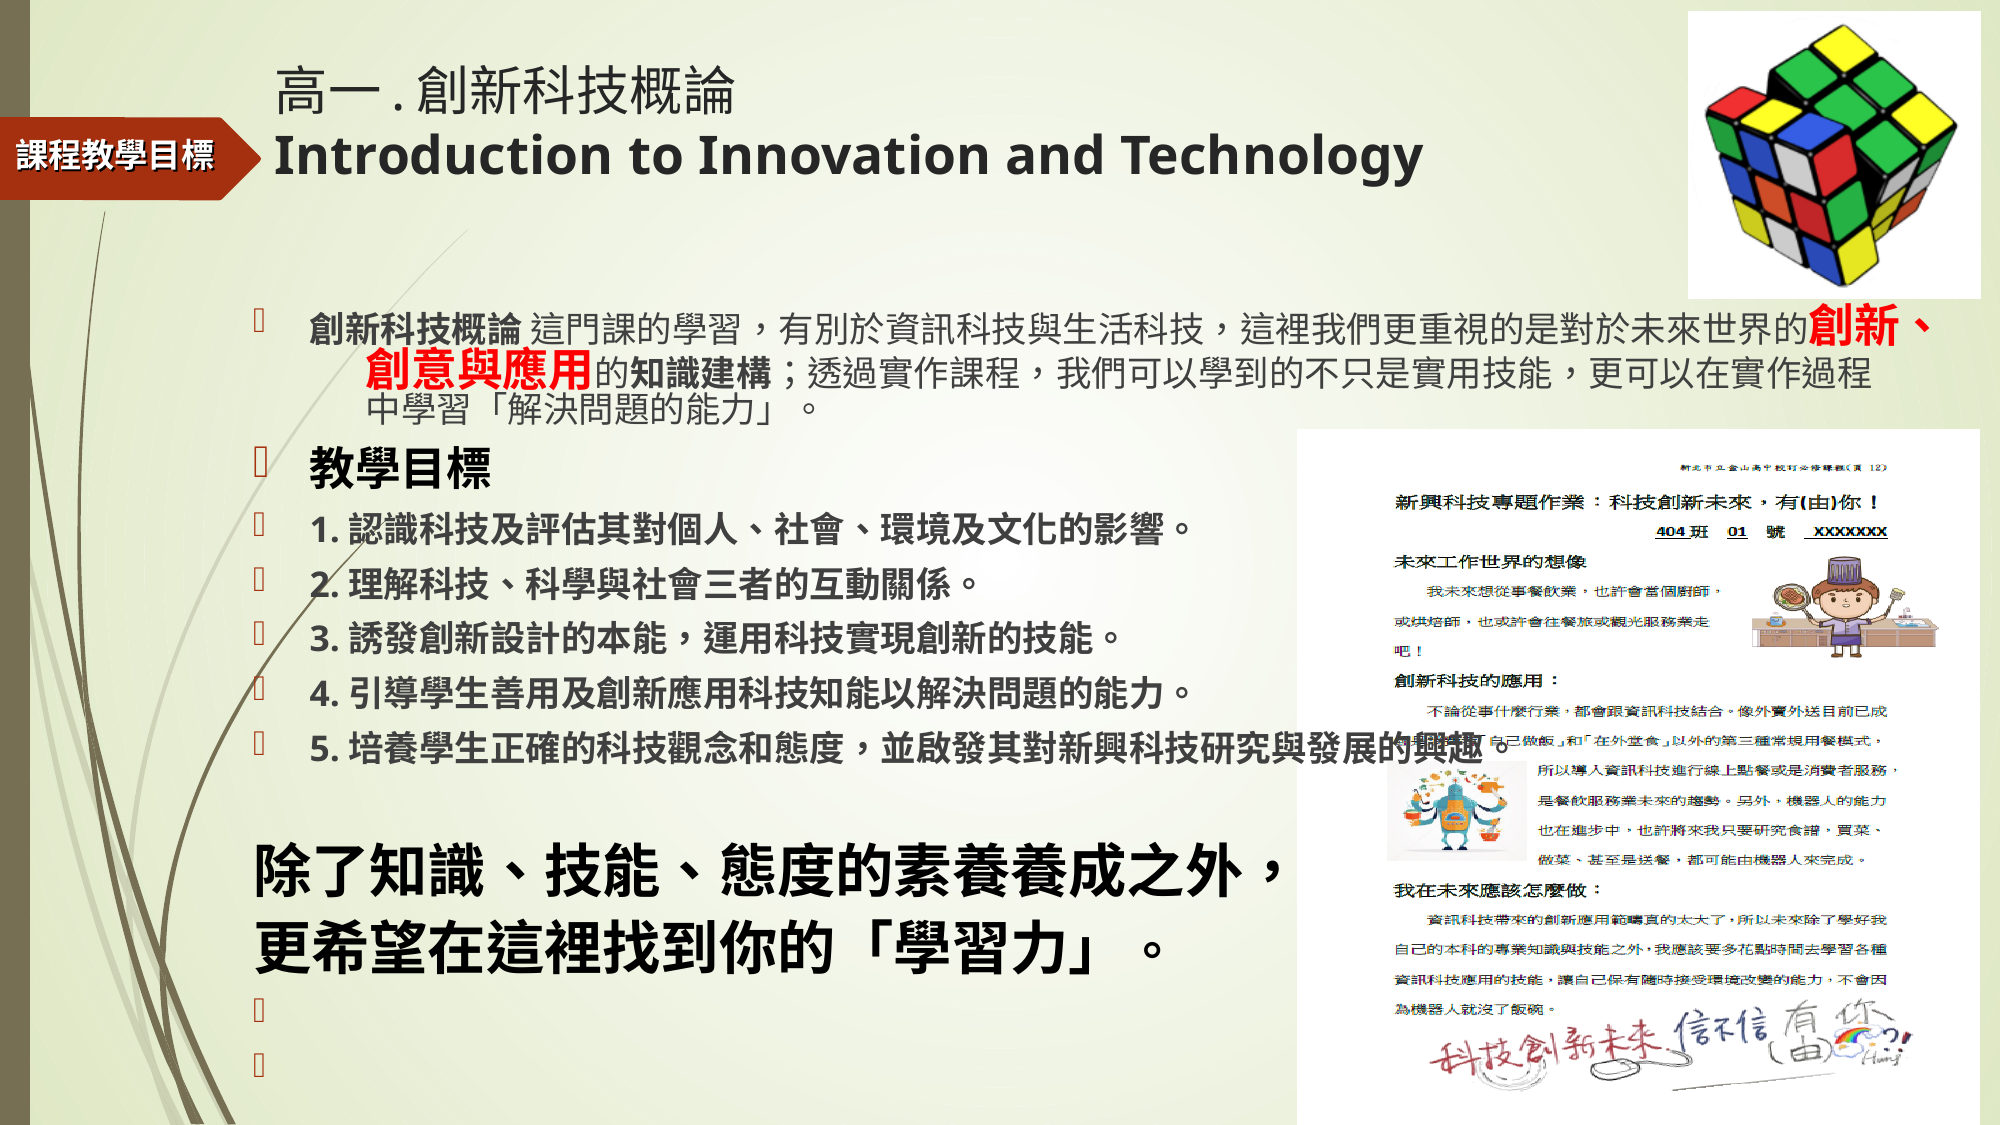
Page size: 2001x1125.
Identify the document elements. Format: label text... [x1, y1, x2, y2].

title 高一.創新科技概論 Introduction to Innovation and Technology [259, 49, 1688, 260]
picture [1297, 429, 1981, 1125]
list 創新科技概論 這門課的學習，有別於資訊科技與生活科技，這裡我們更重視的是對於未來世界的創新、創意與應用的知識建構；透過實作課程，我們可以學到的不只是實用技能，更可以在實作過程中學習「解決問題的能力」。 教學目標 1.認識科技及評估其對個人、社會、環境及文化的影響。 2.理解科技、科學與社會三者的互動關係。 3.誘發創新設計的本能，運用科技實現創新的技能。 4.引導學生善用及創新應用科技知能以解決問題的能力。 5.培養學生正確的科技觀念和態度，並啟發其對新興科技研究與發展的興趣。 除了知識、技能、態度的素養養成之外， 更希望在這裡找到你的「學習力」。 [238, 299, 1922, 1033]
picture [1688, 11, 1981, 299]
text_box 課程教學目標 [0, 127, 239, 183]
